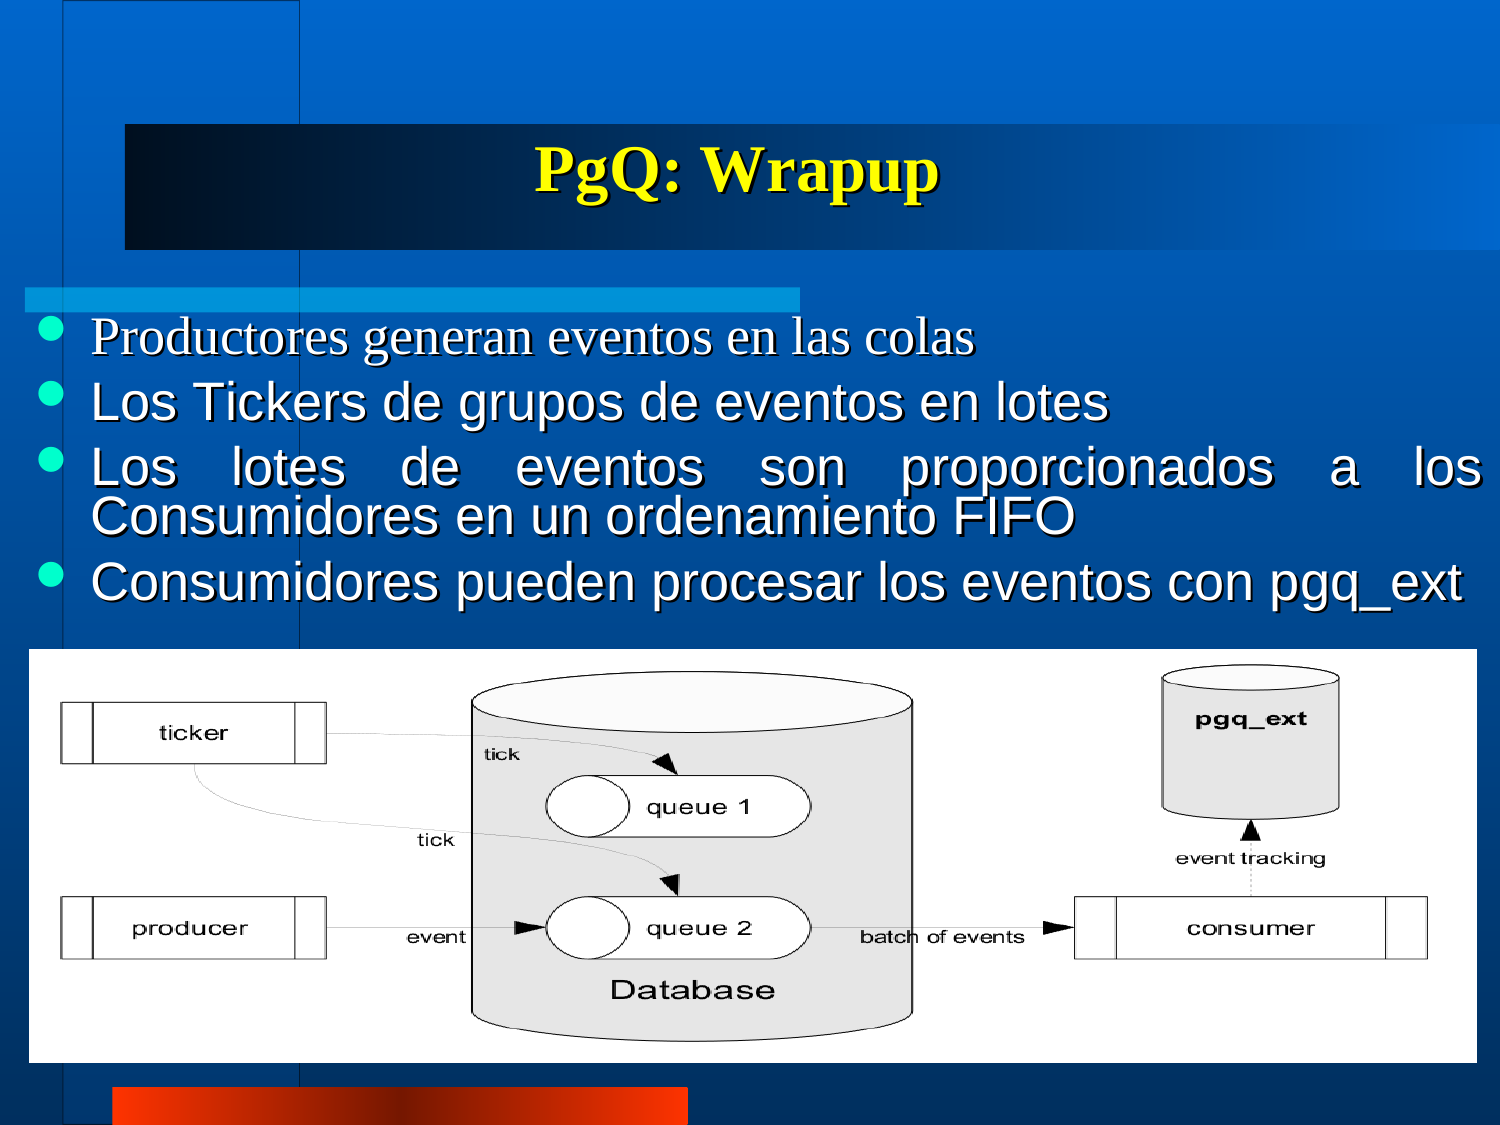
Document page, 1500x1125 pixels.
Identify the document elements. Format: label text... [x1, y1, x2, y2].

title PgQ: Wrapup [29, 78, 1447, 266]
list Productores generan eventos en las colas Los Tickers de grupos de eventos en lotes Los lotes de eventos son proporcionados a los Consumidores en un ordenamiento FIFO Consumidores pueden procesar los eventos con pgq_ext [19, 308, 1500, 1054]
picture [29, 649, 1477, 1063]
